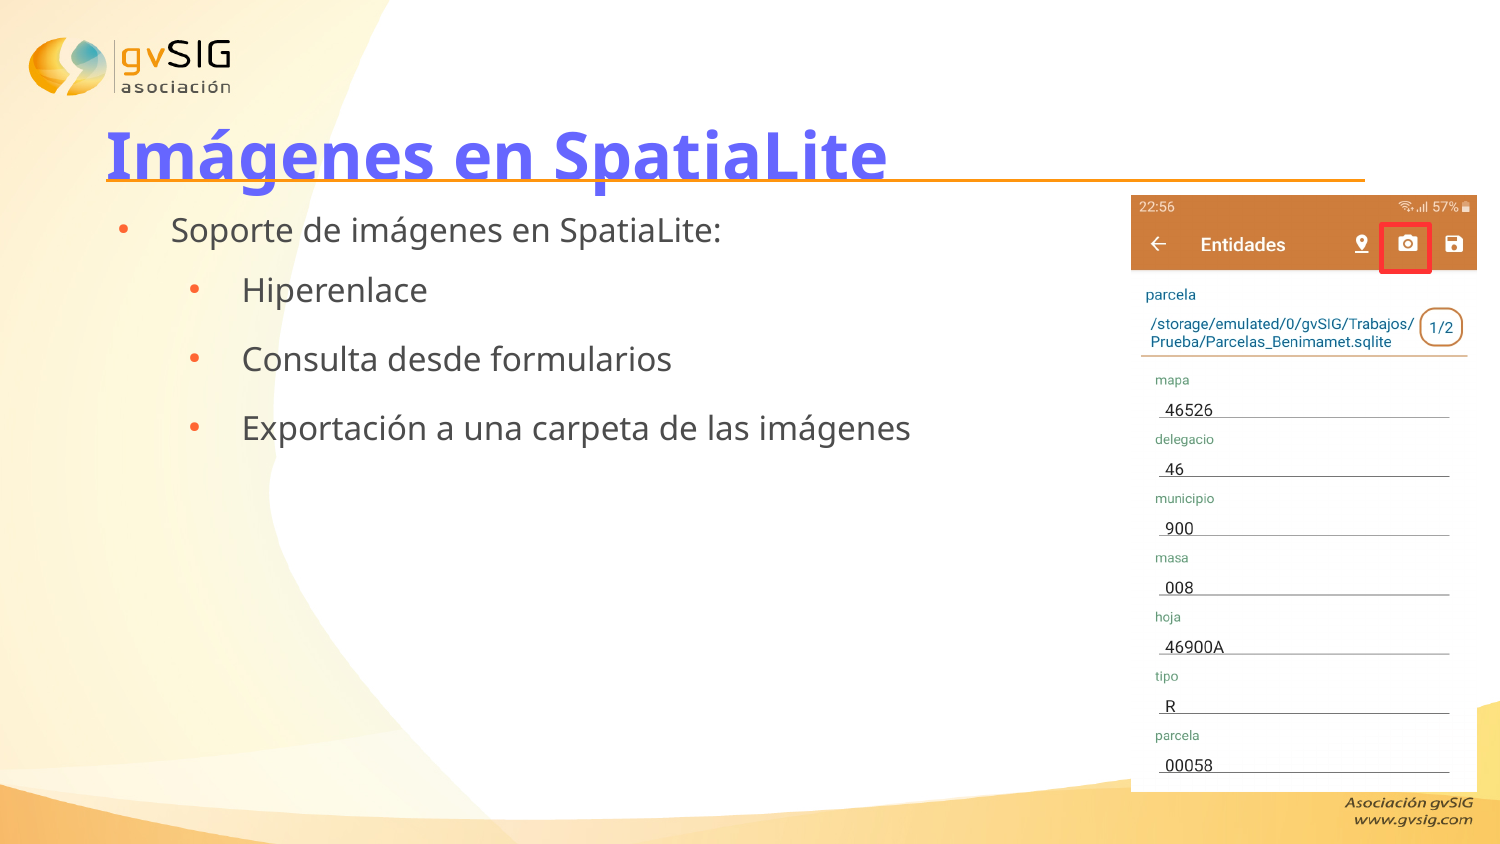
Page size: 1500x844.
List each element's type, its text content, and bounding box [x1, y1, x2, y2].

picture [0, 0, 1500, 844]
title Imágenes en SpatiaLite [106, 115, 1457, 193]
list Soporte de imágenes en SpatiaLite: Hiperenlace Consulta desde formularios Exportación a una carpeta de las imágenes [99, 129, 1076, 770]
